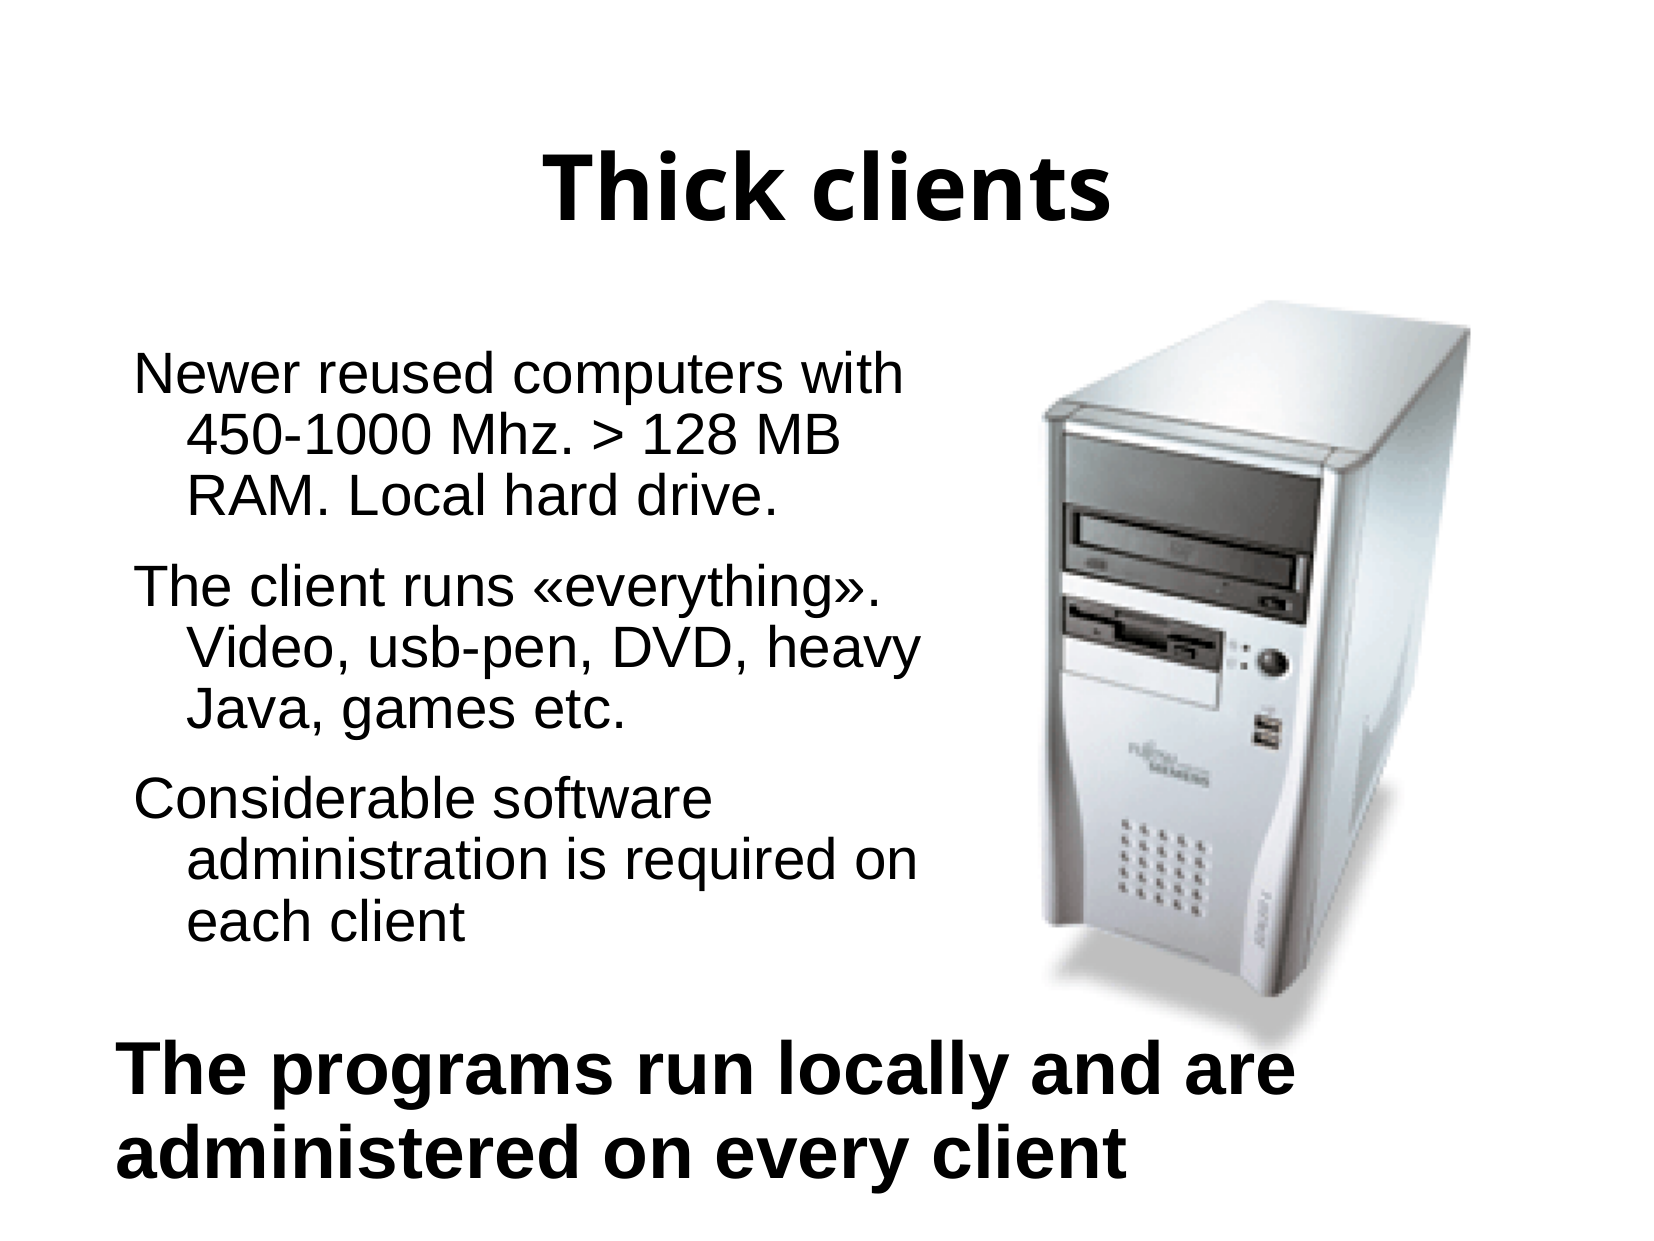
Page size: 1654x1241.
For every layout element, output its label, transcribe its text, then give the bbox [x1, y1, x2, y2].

text_box The programs run locally and are administered on every client [115, 1026, 1329, 1220]
picture [1021, 285, 1476, 1067]
list Newer reused computers with 450-1000 Mhz. > 128 MB RAM. Local hard drive. The client runs «everything». Video, usb-pen, DVD, heavy Java, games etc. Considerable software administration is required on each client [115, 344, 947, 971]
title Thick clients [121, 102, 1534, 268]
